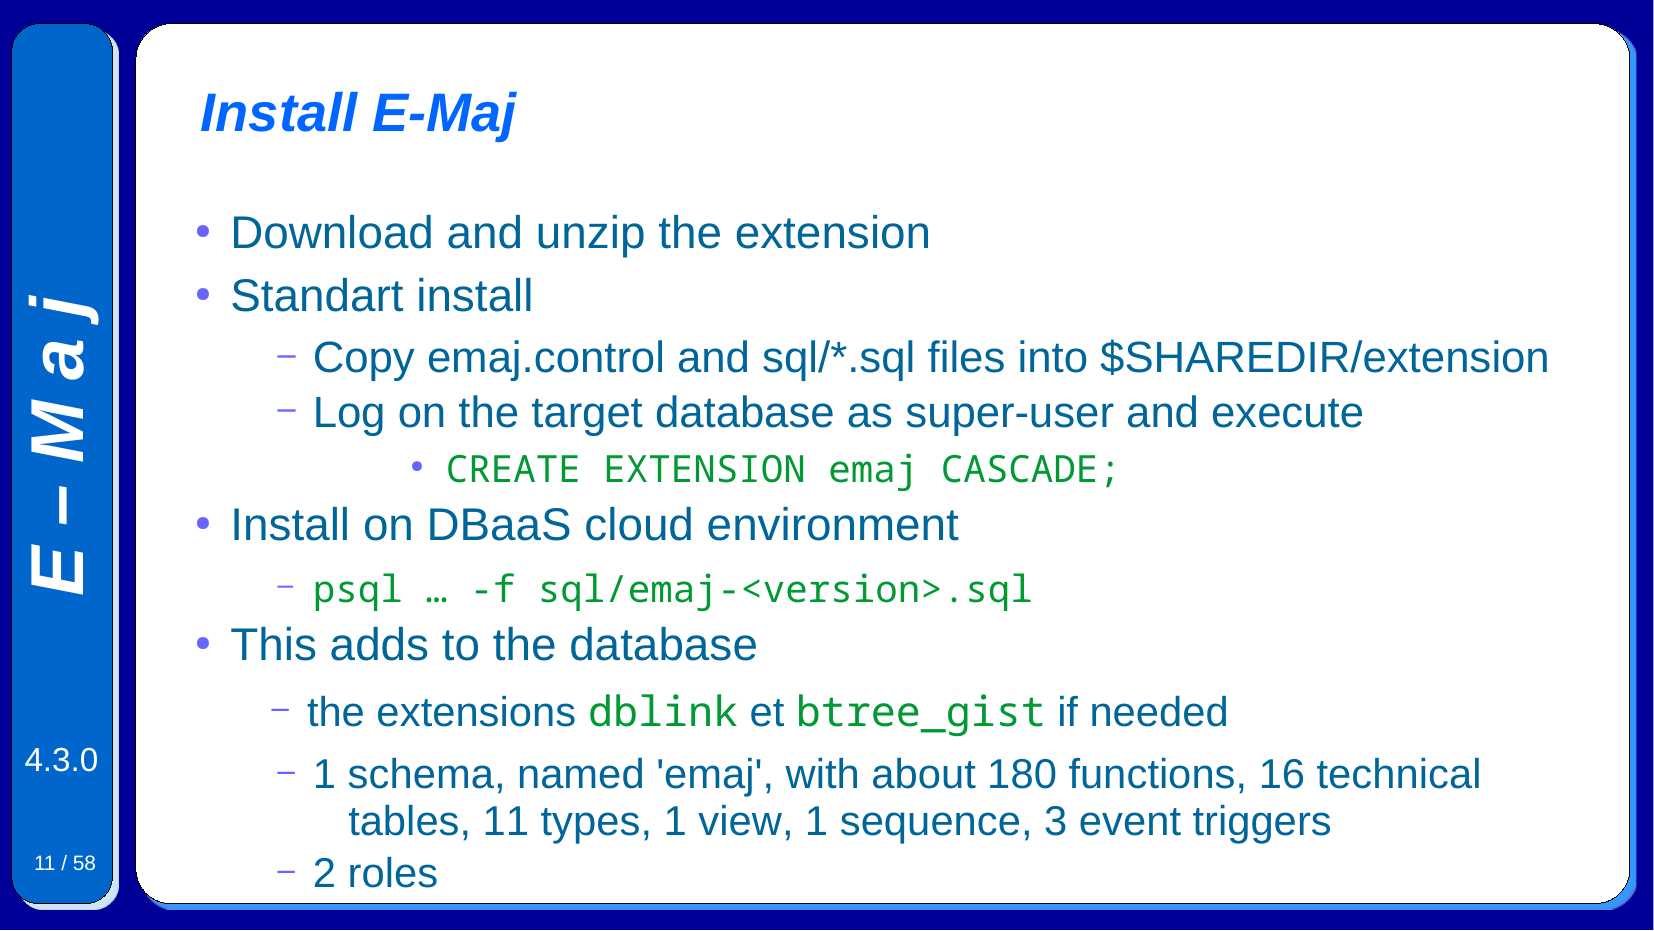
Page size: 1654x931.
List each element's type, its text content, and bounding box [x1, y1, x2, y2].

title Install E-Maj [200, 34, 1575, 191]
list Download and unzip the extension Standart install Copy emaj.control and sql/*.sql files into $SHAREDIR/extension Log on the target database as super-user and execute CREATE EXTENSION emaj CASCADE; Install on DBaaS cloud environment psql … -f sql/emaj-<version>.sql This adds to the database the extensions dblink et btree_gist if needed 1 schema, named 'emaj', with about 180 functions, 16 technical tables, 11 types, 1 view, 1 sequence, 3 event triggers 2 roles [177, 206, 1587, 873]
